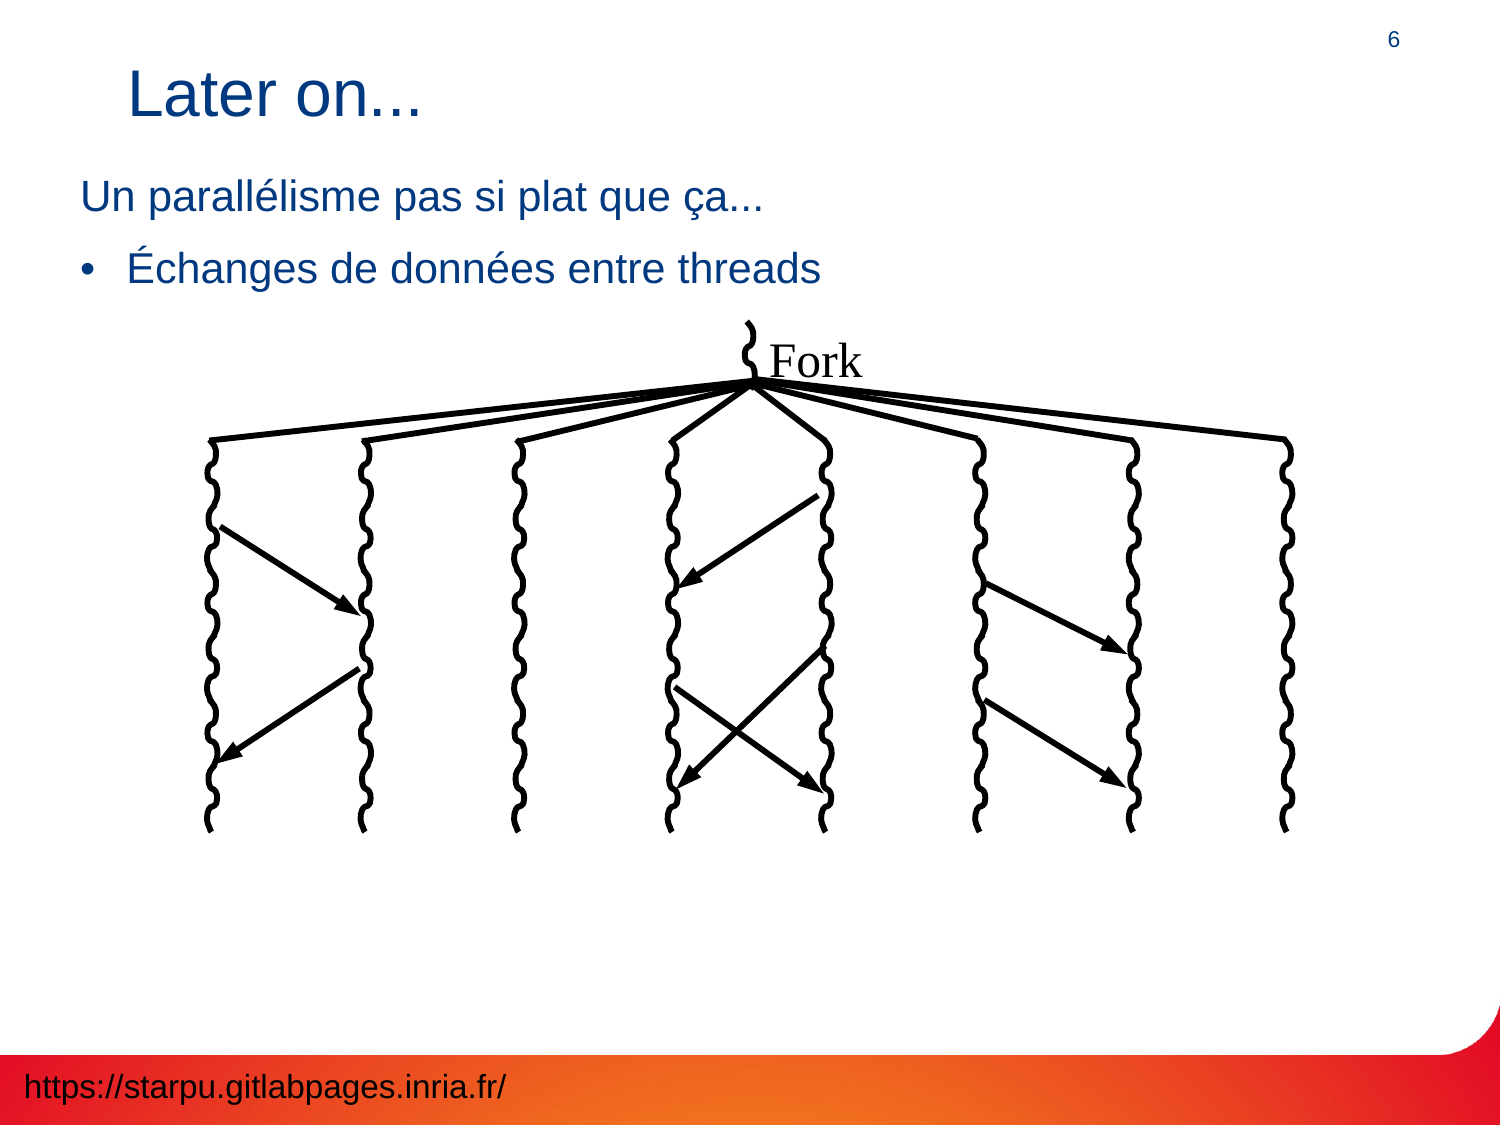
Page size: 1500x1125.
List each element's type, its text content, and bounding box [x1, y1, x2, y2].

title Later on... [112, 0, 1474, 188]
text_box Fork [751, 384, 881, 477]
list Un parallélisme pas si plat que ça... Échanges de données entre threads [65, 164, 1428, 946]
text_box Fork [751, 317, 881, 390]
picture [0, 947, 1500, 1125]
